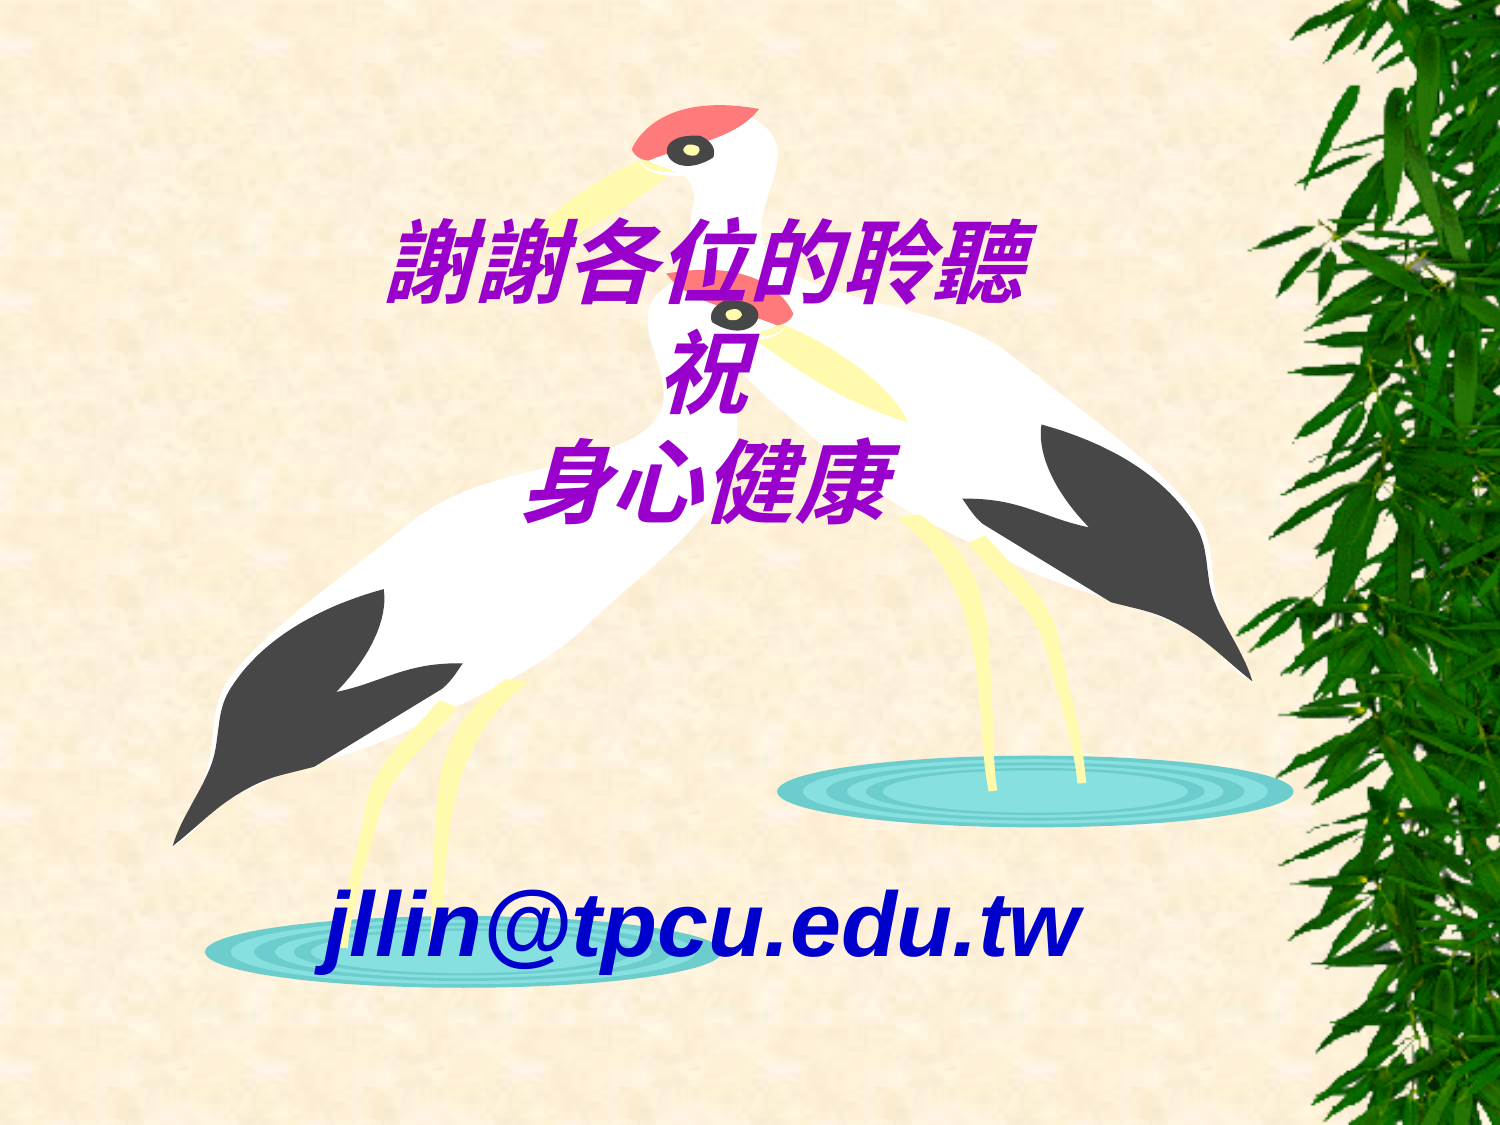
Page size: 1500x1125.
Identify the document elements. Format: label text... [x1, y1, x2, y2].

picture [171, 78, 1294, 988]
text_box 謝謝各位的聆聽 祝 身心健康 jllin@tpcu.edu.tw [395, 385, 1010, 574]
